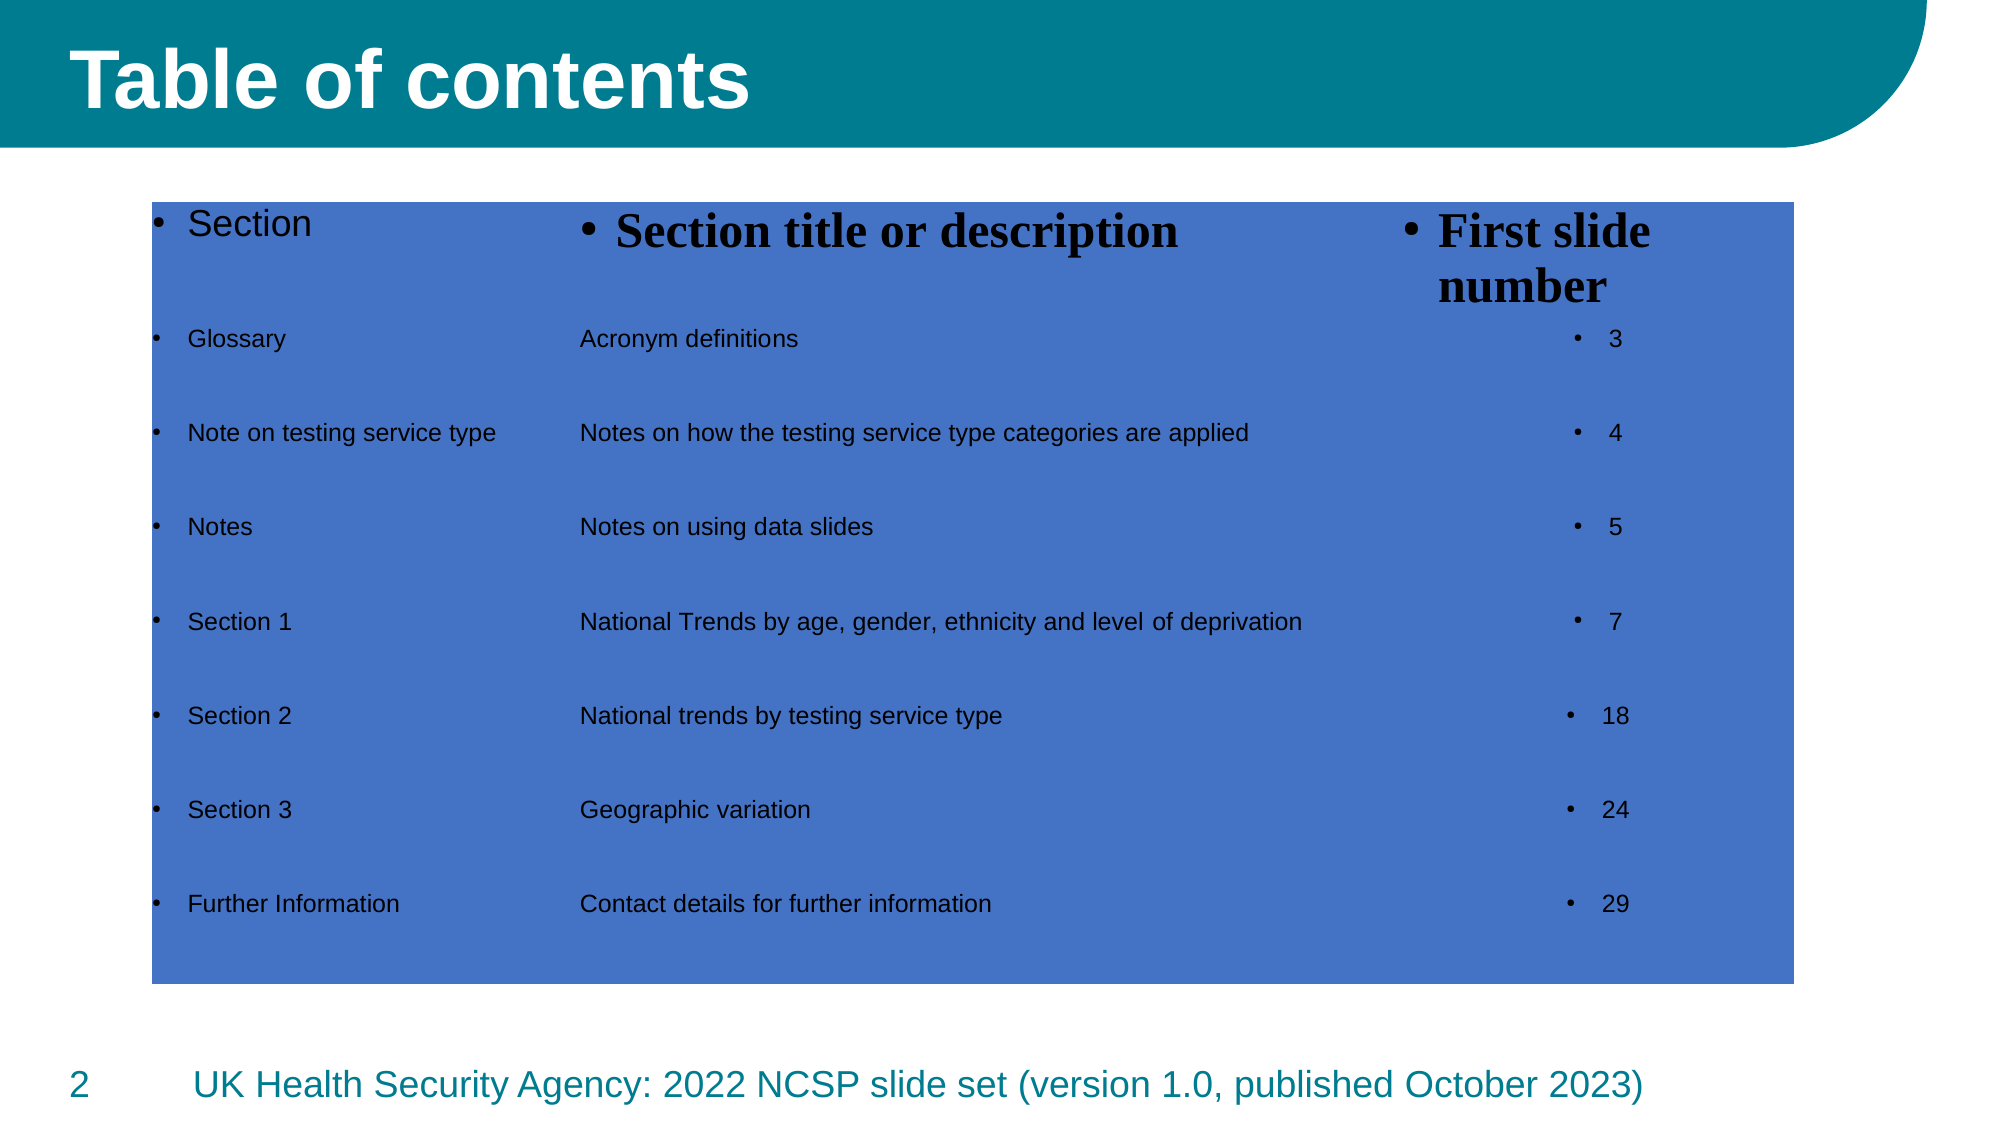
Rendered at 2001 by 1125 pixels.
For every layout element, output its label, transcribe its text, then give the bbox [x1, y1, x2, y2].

table_header Section [152, 202, 580, 325]
table_cell Notes [152, 513, 580, 607]
table_cell 24 [1403, 796, 1794, 890]
table_header Section title or description [580, 202, 1403, 325]
text_box [54, 1053, 152, 1112]
table_cell National trends by testing service type [580, 701, 1403, 796]
table_header First slide number [1403, 202, 1794, 325]
table_cell Further Information [152, 890, 580, 984]
table_cell Notes on using data slides [580, 513, 1403, 607]
table_cell Note on testing service type [152, 419, 580, 513]
table_cell 3 [1403, 325, 1794, 419]
table_cell 29 [1403, 890, 1794, 984]
table_cell National Trends by age, gender, ethnicity and level of deprivation [580, 607, 1403, 701]
title Table of contents [54, 29, 1780, 134]
table_cell Section 3 [152, 796, 580, 890]
table_cell Contact details for further information [580, 890, 1403, 984]
text_box UK Health Security Agency: 2022 NCSP slide set (version 1.0, published October 2023) [177, 1053, 1820, 1113]
table_cell Glossary [152, 325, 580, 419]
table_cell 5 [1403, 513, 1794, 607]
table_cell Notes on how the testing service type categories are applied [580, 419, 1403, 513]
table_cell Geographic variation [580, 796, 1403, 890]
table_cell 4 [1403, 419, 1794, 513]
table_cell Section 1 [152, 607, 580, 701]
table_cell 18 [1403, 701, 1794, 796]
table_cell Acronym definitions [580, 325, 1403, 419]
table_cell 7 [1403, 607, 1794, 701]
table_cell Section 2 [152, 701, 580, 796]
